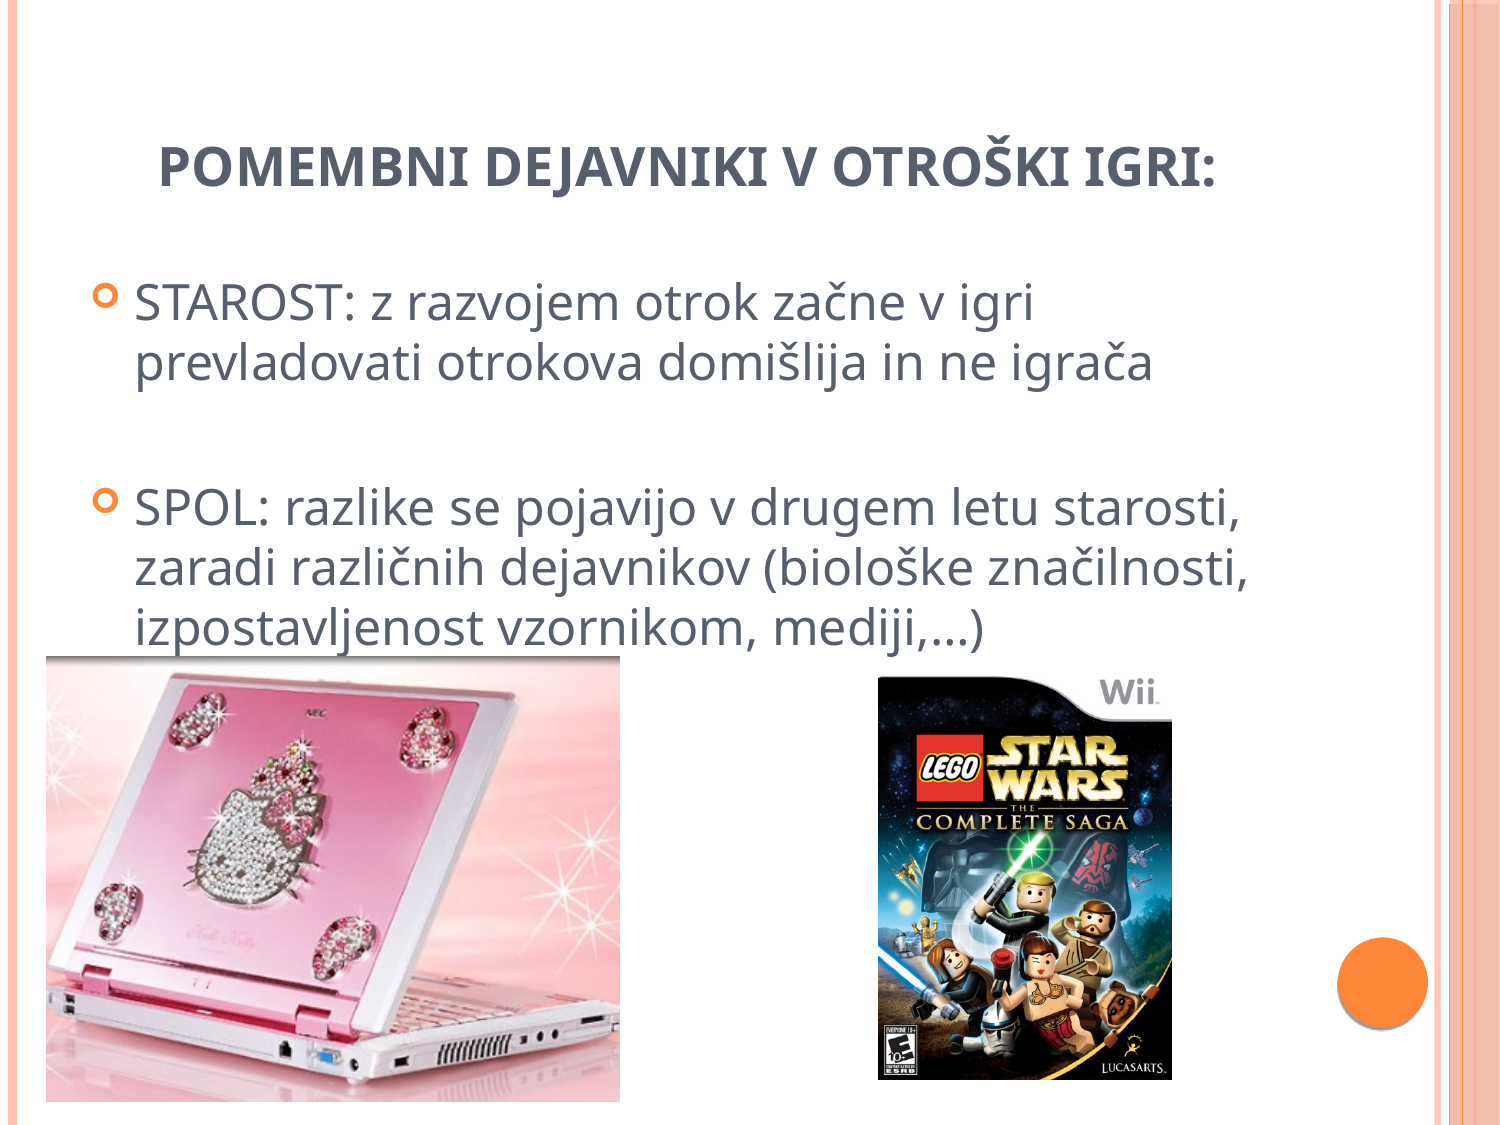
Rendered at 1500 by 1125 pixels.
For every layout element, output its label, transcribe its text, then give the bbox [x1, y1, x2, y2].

picture [46, 656, 620, 1102]
list STAROST: z razvojem otrok začne v igri prevladovati otrokova domišlija in ne igrača SPOL: razlike se pojavijo v drugem letu starosti, zaradi različnih dejavnikov (biološke značilnosti, izpostavljenost vzornikom, mediji,…) [75, 262, 1300, 1062]
picture [878, 667, 1172, 1080]
title POMEMBNI DEJAVNIKI V OTROŠKI IGRI: [75, 82, 1300, 262]
